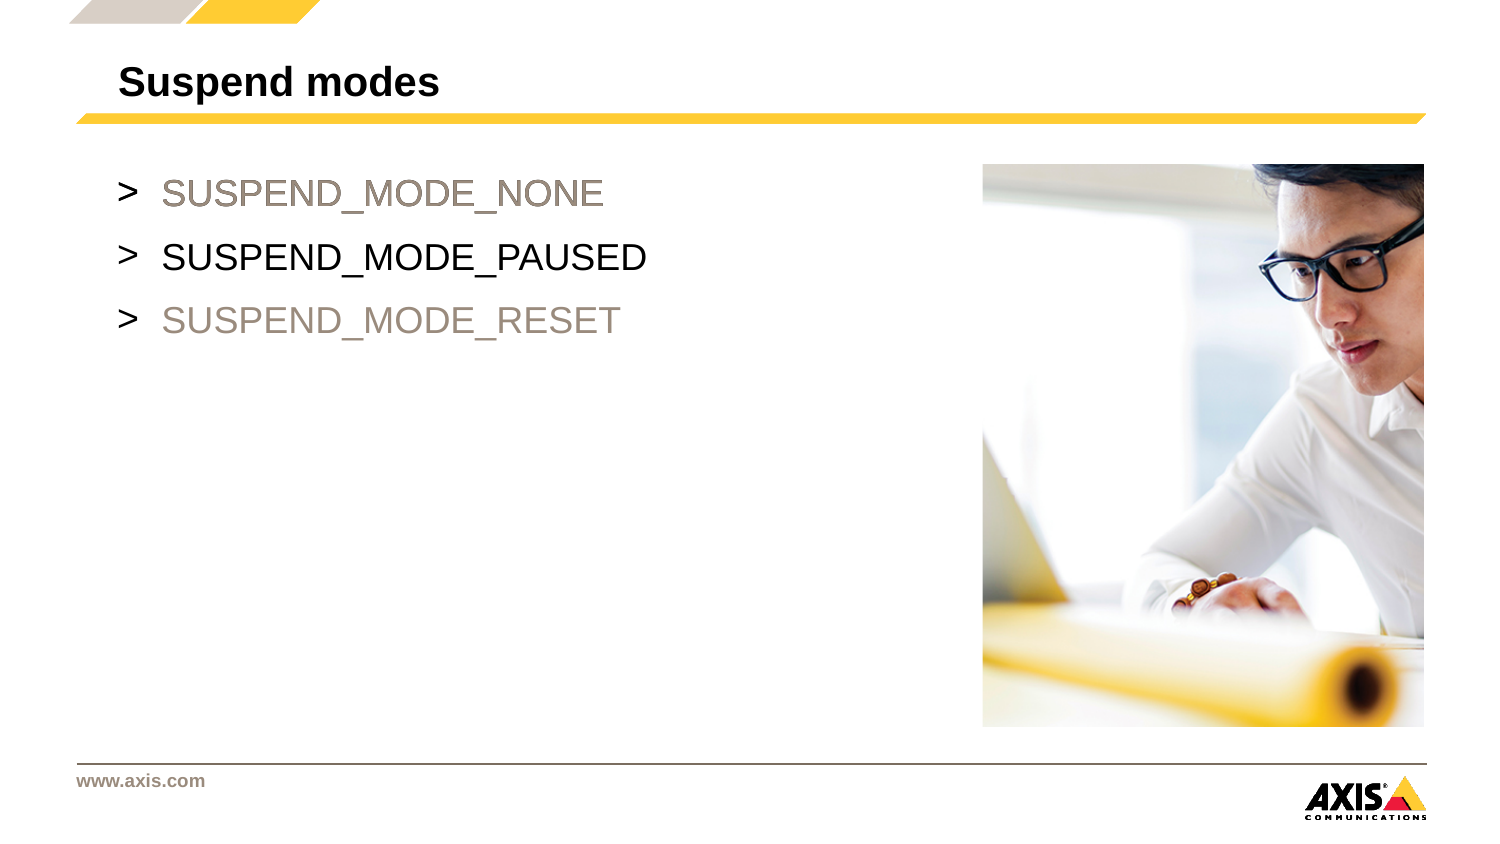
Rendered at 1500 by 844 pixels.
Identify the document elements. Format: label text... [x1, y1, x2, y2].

list SUSPEND_MODE_PAUSED [102, 225, 921, 288]
title Suspend modes [103, 47, 1462, 108]
list SUSPEND_MODE_NONE [102, 161, 921, 225]
list SUSPEND_MODE_RESET [102, 288, 921, 352]
picture [1305, 776, 1426, 820]
picture [982, 164, 1424, 727]
